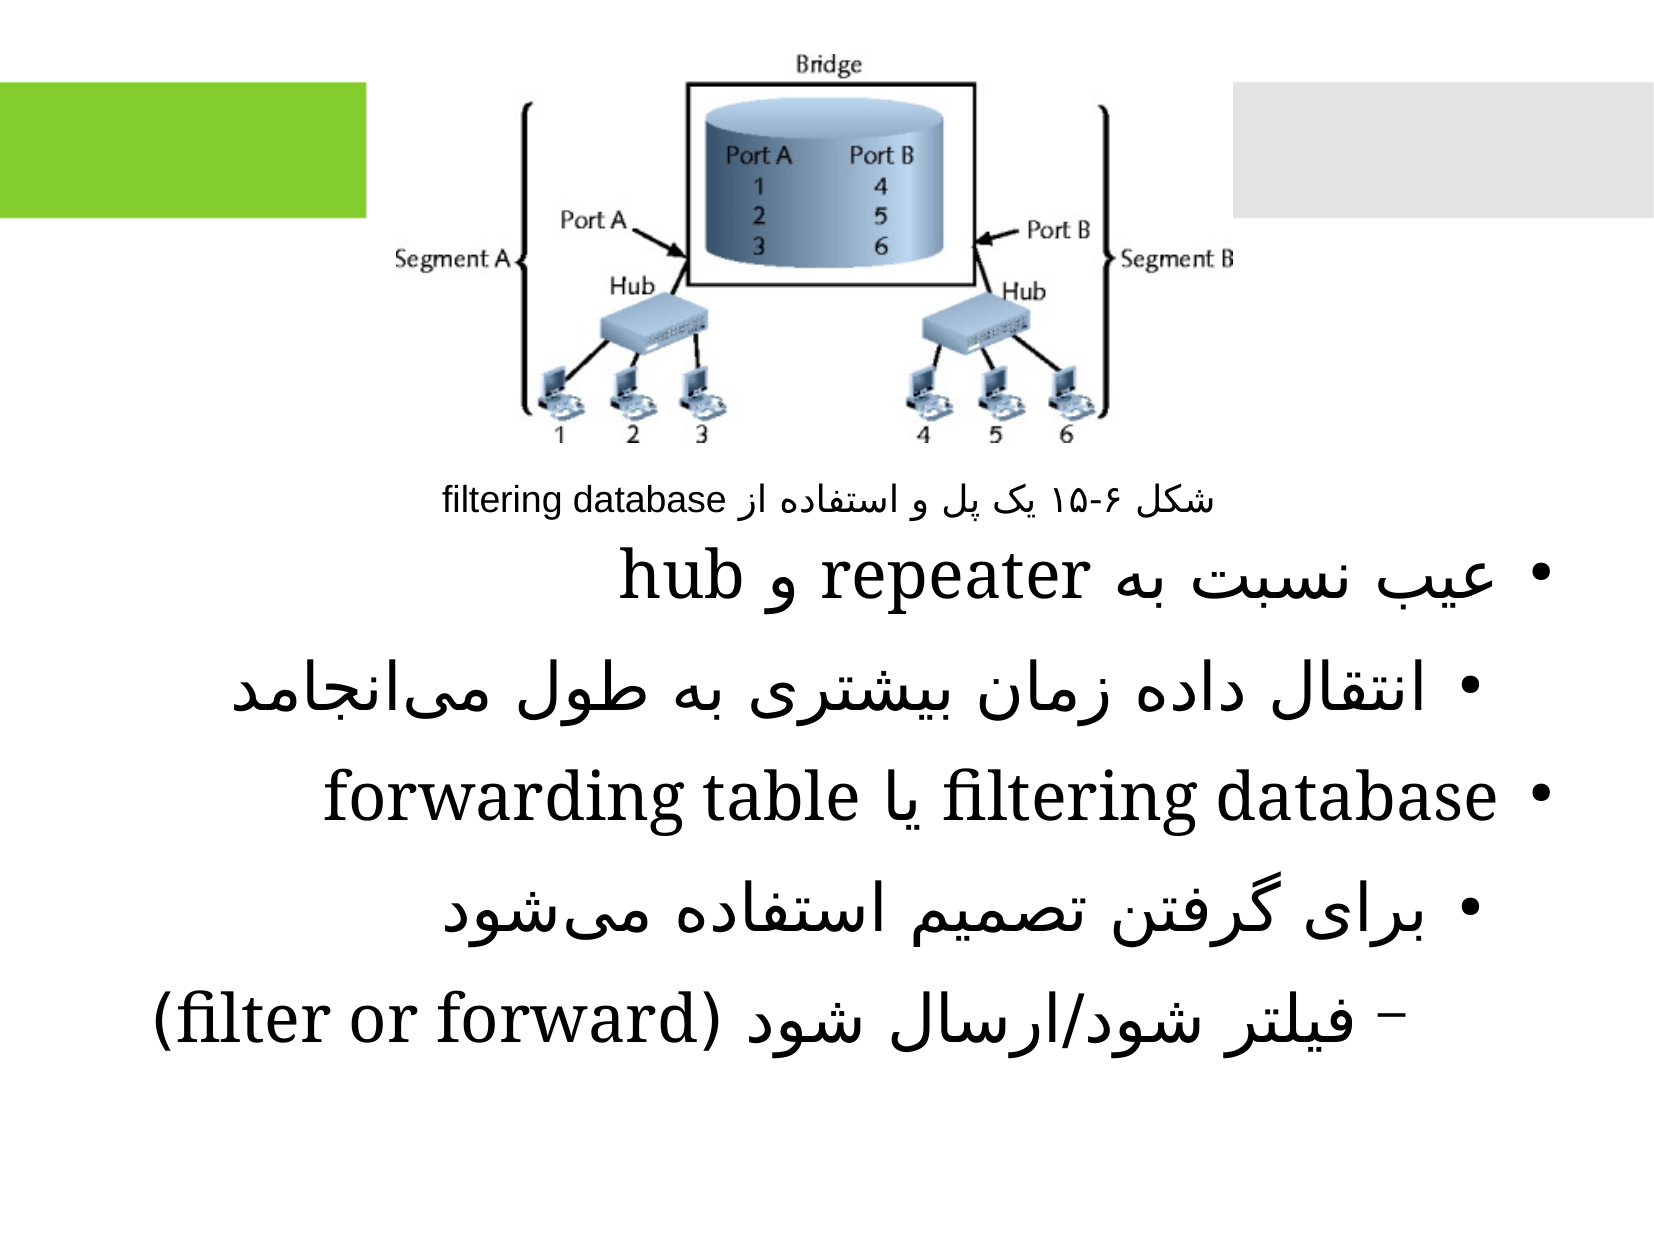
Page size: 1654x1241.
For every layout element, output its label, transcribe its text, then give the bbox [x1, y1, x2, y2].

picture [0, 0, 1654, 1241]
text_box شکل ۶-۱۵ یک پل و استفاده از filtering database [371, 467, 1322, 528]
list عیب نسبت به repeater و hub انتقال داده زمان بیشتری به طول می‌انجامد filtering database یا forwarding table برای گرفتن تصمیم استفاده می‌شود فیلتر شود/ارسال شود (filter or forward) [82, 527, 1571, 1182]
